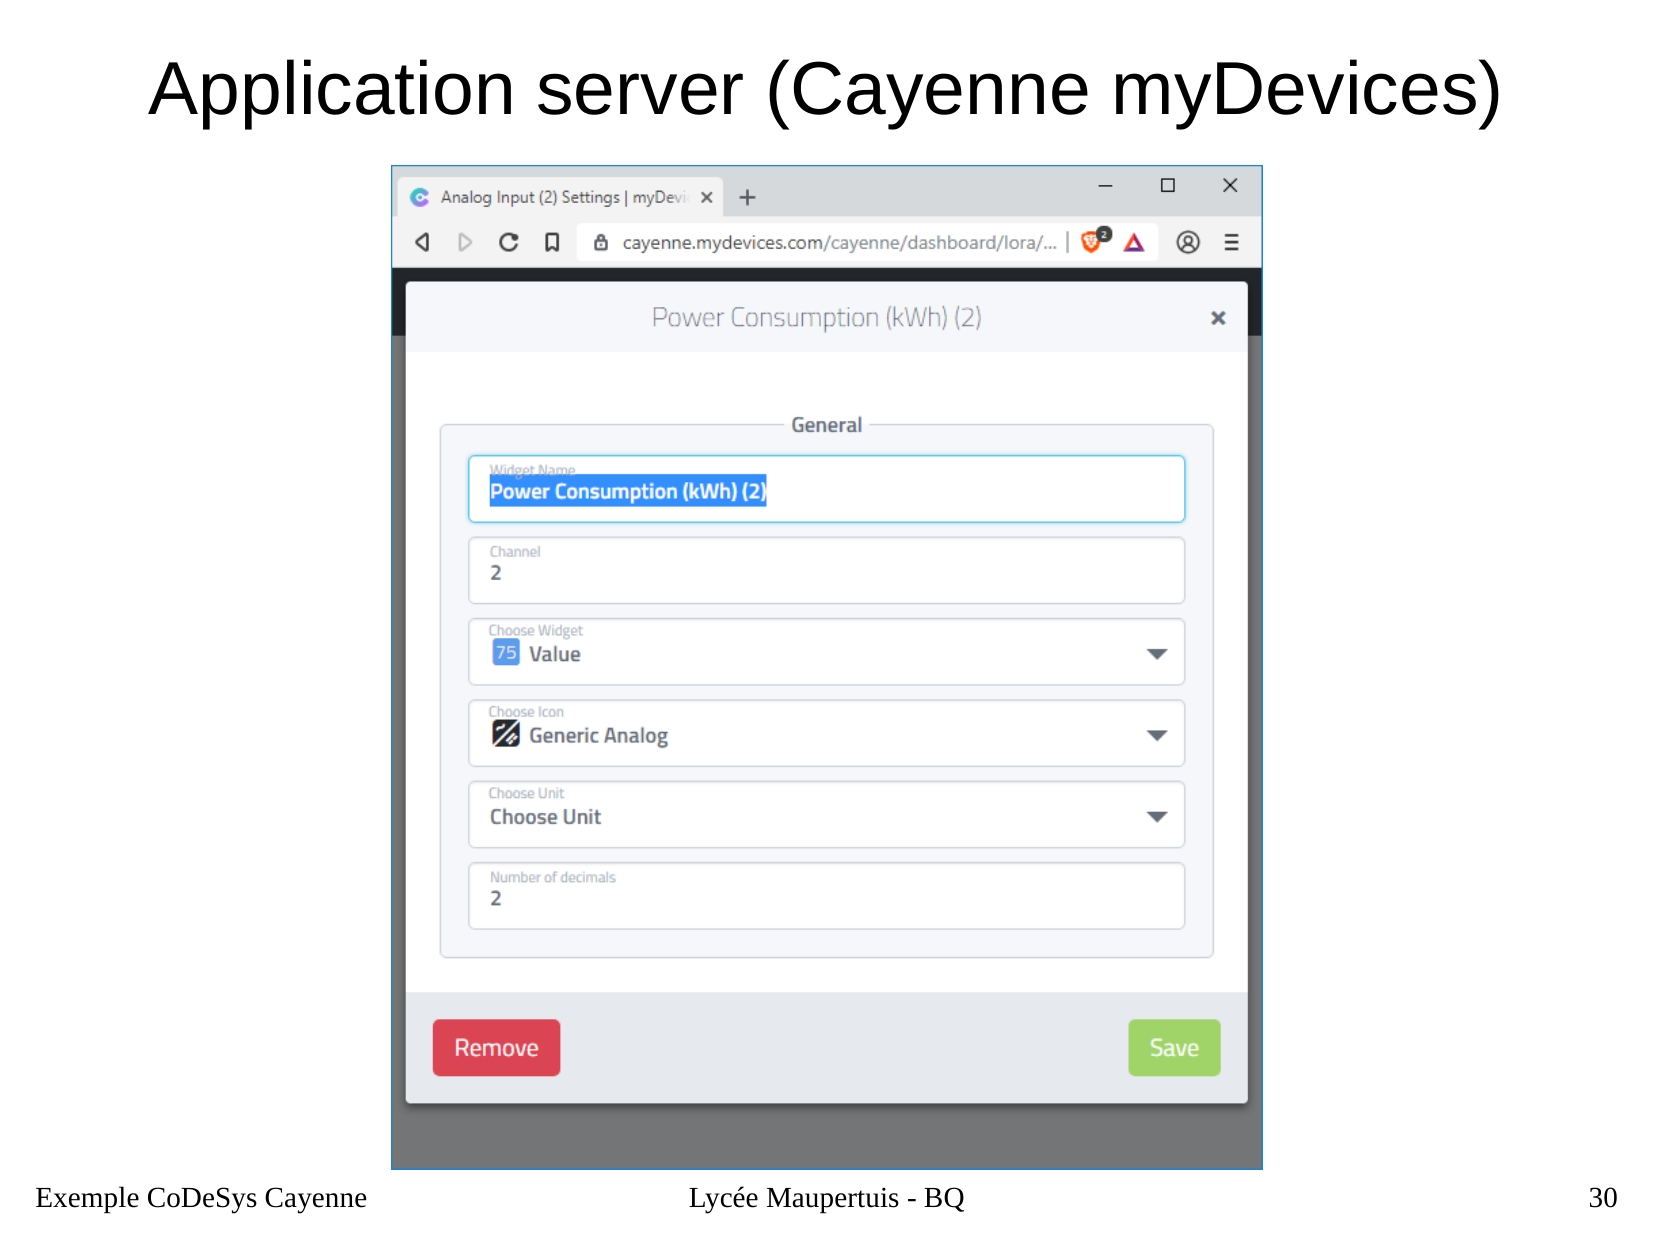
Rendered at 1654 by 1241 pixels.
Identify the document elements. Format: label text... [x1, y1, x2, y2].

title Application server (Cayenne myDevices) [35, 35, 1619, 142]
picture [391, 165, 1263, 1170]
